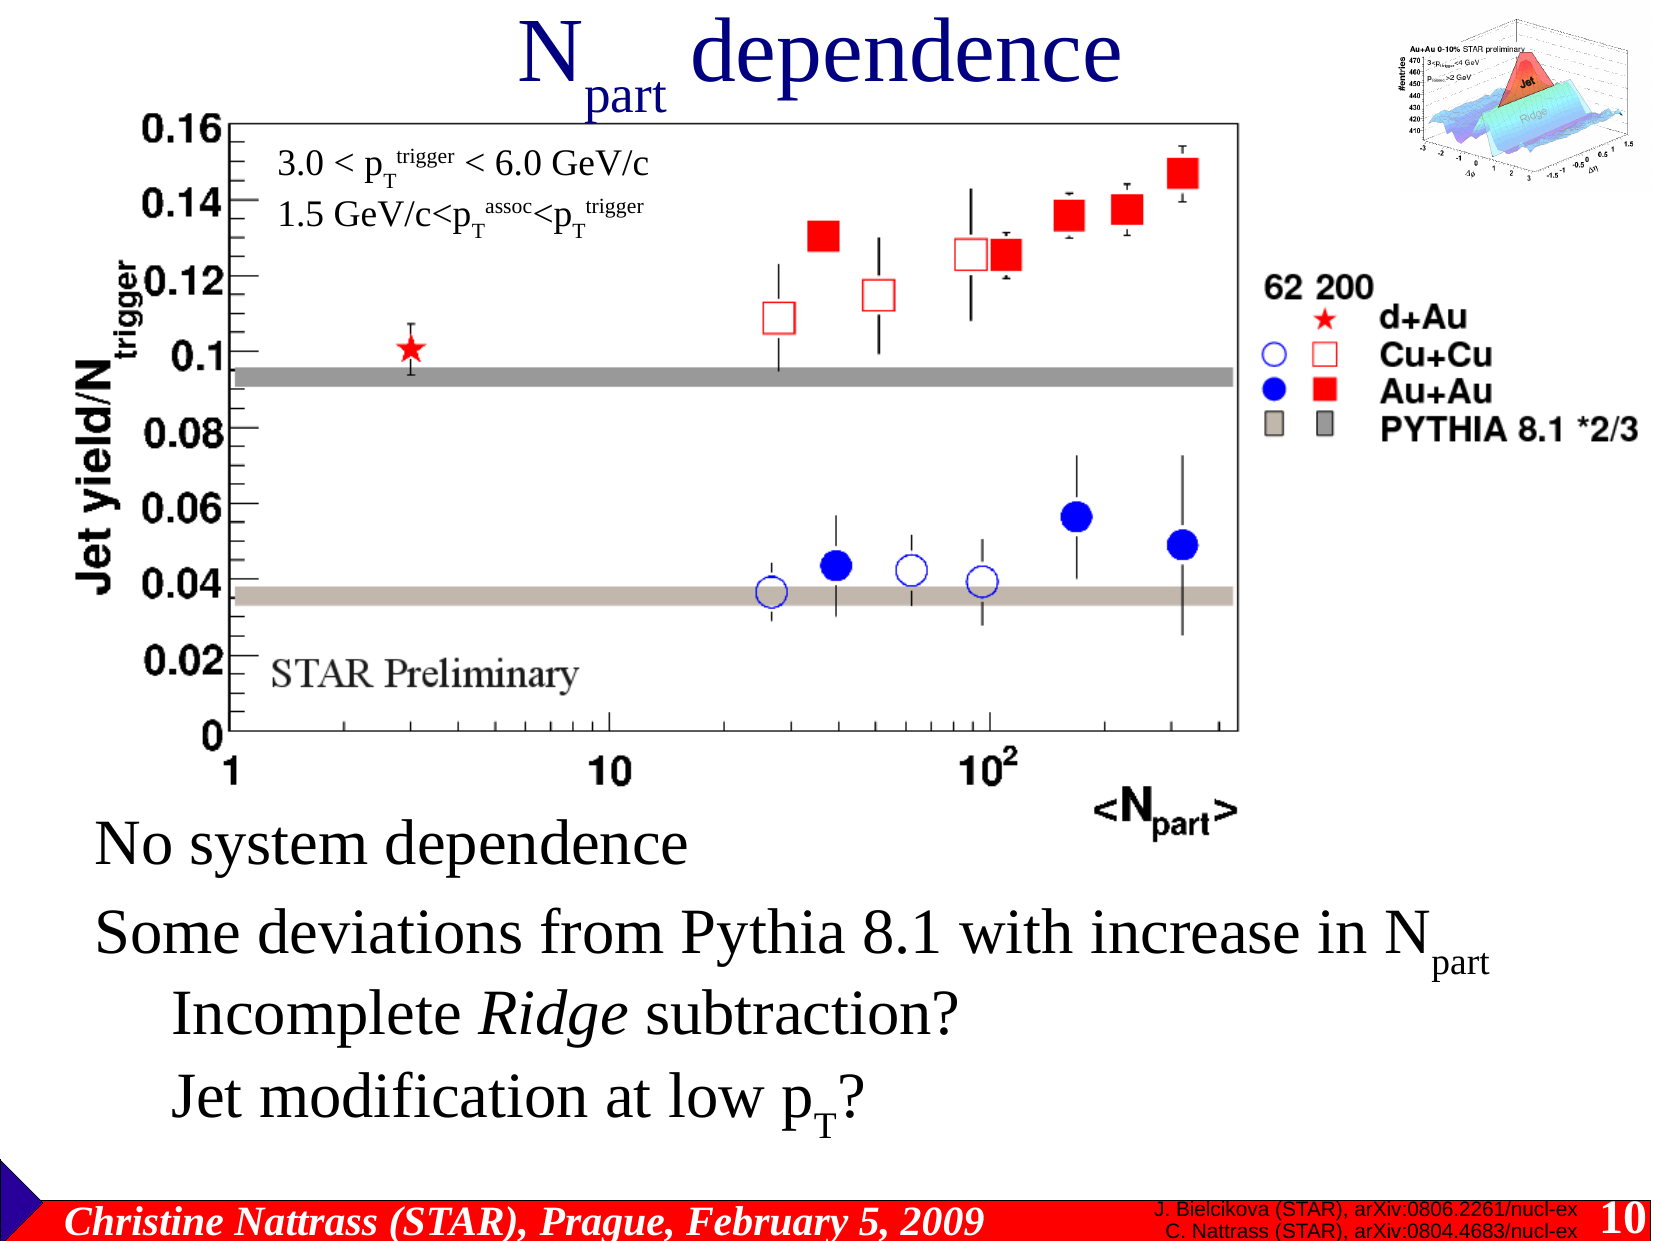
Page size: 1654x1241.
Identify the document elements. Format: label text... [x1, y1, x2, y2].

title Npart dependence [76, 0, 1398, 124]
picture [1259, 270, 1642, 451]
text_box 10 [1549, 1183, 1654, 1241]
list No system dependence Some deviations from Pythia 8.1 with increase in Npart Incomplete Ridge subtraction? Jet modification at low pT? [76, 825, 1645, 1189]
text_box 3.0 < pTtrigger < 6.0 GeV/c 1.5 GeV/c<pTassoc<pTtrigger [262, 135, 788, 251]
picture [1398, 0, 1654, 193]
text_box J. Bielcikova (STAR), arXiv:0806.2261/nucl-ex C. Nattrass (STAR), arXiv:0804.4683/nucl-ex [1077, 1192, 1549, 1241]
picture [70, 112, 1254, 853]
